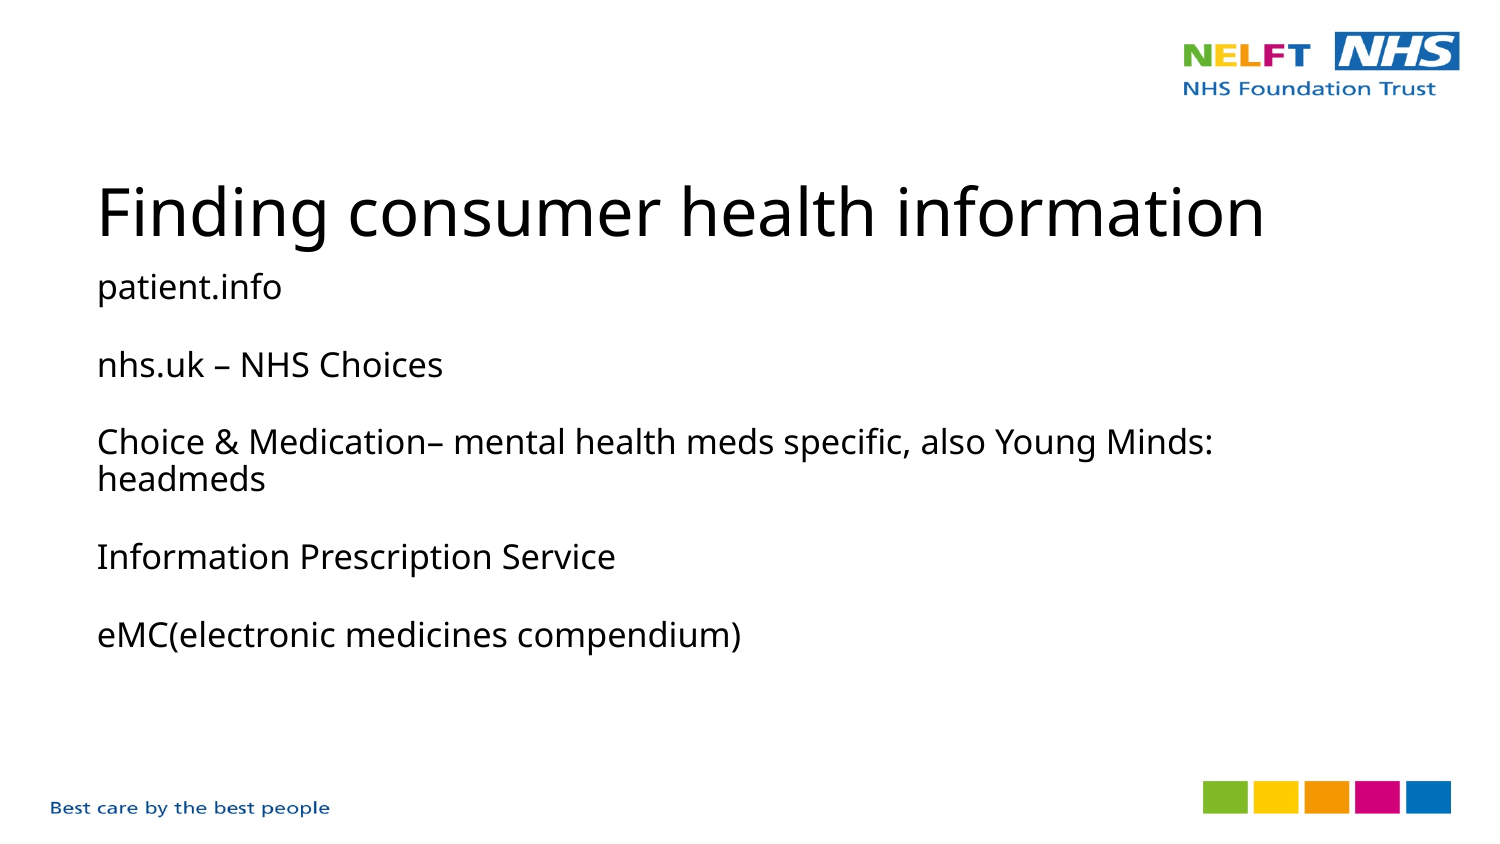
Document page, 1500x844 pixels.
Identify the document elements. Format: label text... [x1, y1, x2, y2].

title Finding consumer health information [81, 162, 1322, 262]
list patient.info nhs.uk – NHS Choices Choice & Medication – mental health meds specific, also Young Minds: headmeds Information Prescription Service eMC (electronic medicines compendium) [81, 262, 1322, 666]
